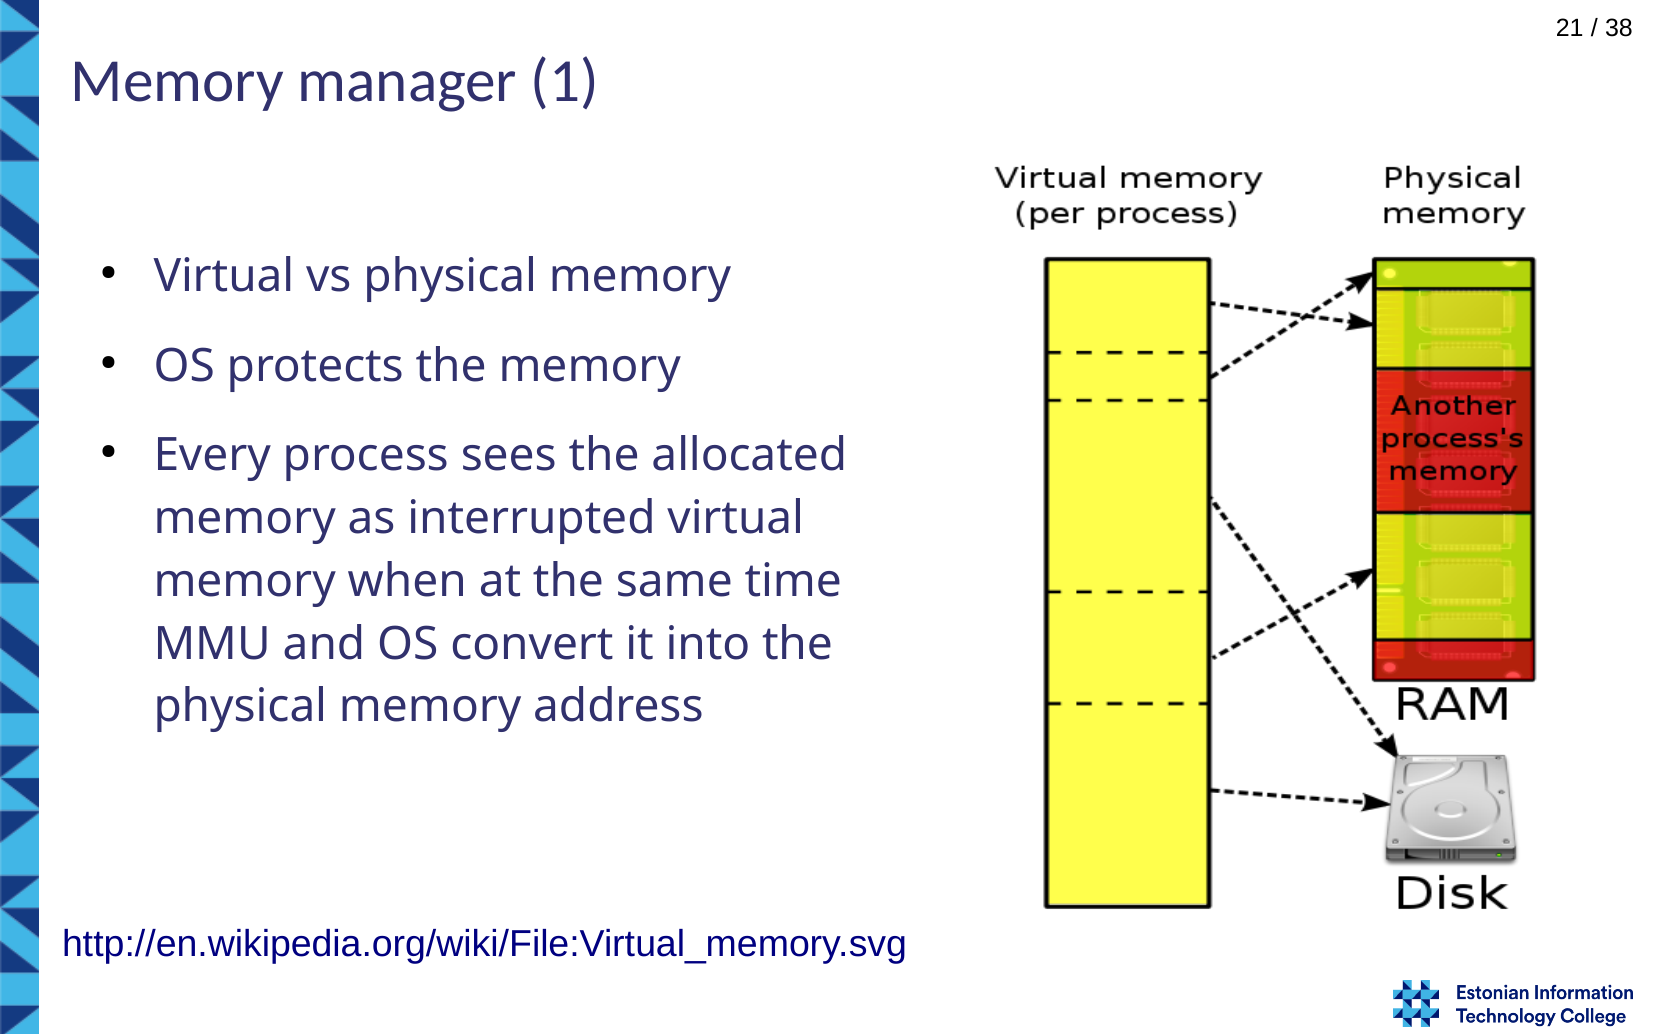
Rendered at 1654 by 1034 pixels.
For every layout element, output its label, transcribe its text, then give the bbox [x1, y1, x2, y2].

picture [1393, 980, 1633, 1027]
text_box http://en.wikipedia.org/wiki/File:Virtual_memory.svg [47, 915, 957, 973]
list Virtual vs physical memory OS protects the memory Every process sees the allocated memory as interrupted virtual memory when at the same time MMU and OS convert it into the physical memory address [82, 241, 863, 842]
title Memory manager (1) [70, 41, 1630, 130]
picture [978, 145, 1571, 926]
